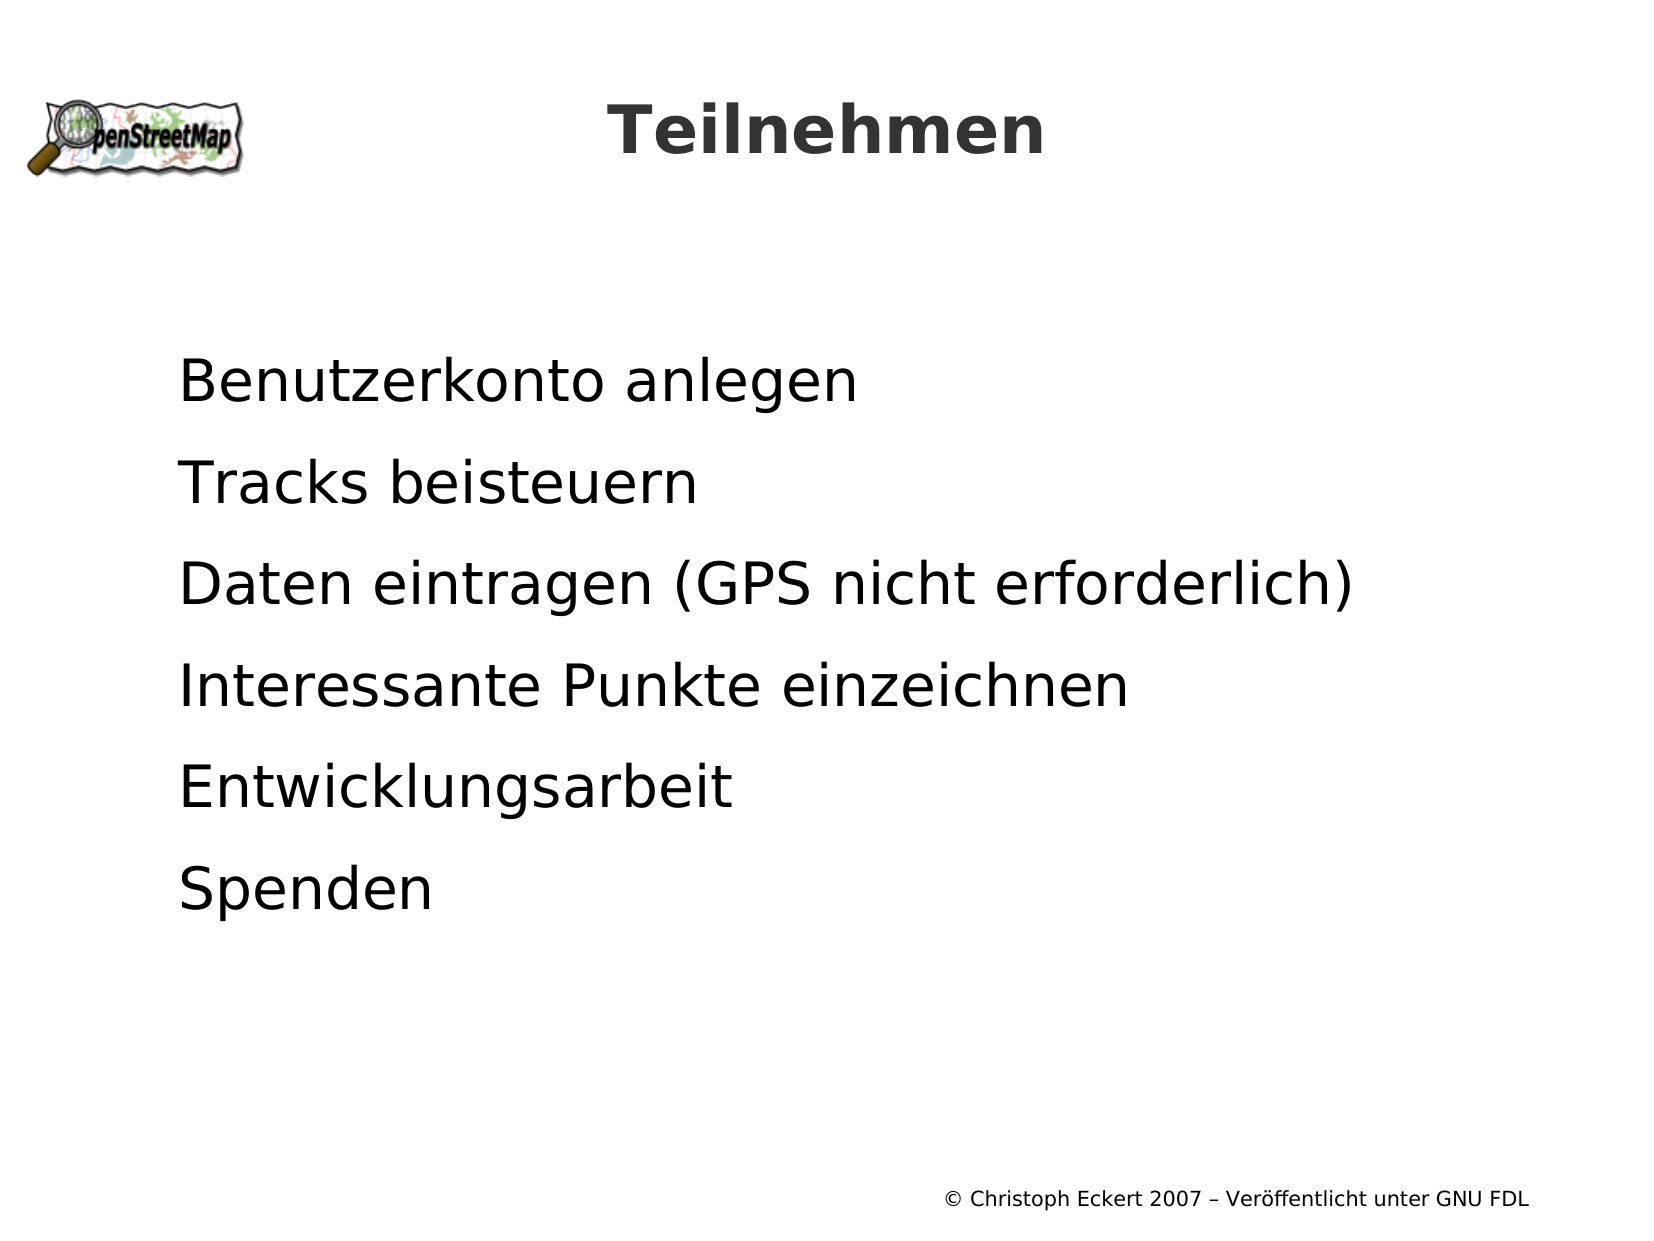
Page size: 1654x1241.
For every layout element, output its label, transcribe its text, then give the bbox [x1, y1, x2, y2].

picture [26, 98, 121, 177]
title Teilnehmen [121, 91, 1534, 299]
subtitle Benutzerkonto anlegen Tracks beisteuern Daten eintragen (GPS nicht erforderlich) Interessante Punkte einzeichnen Entwicklungsarbeit Spenden [178, 328, 1570, 910]
